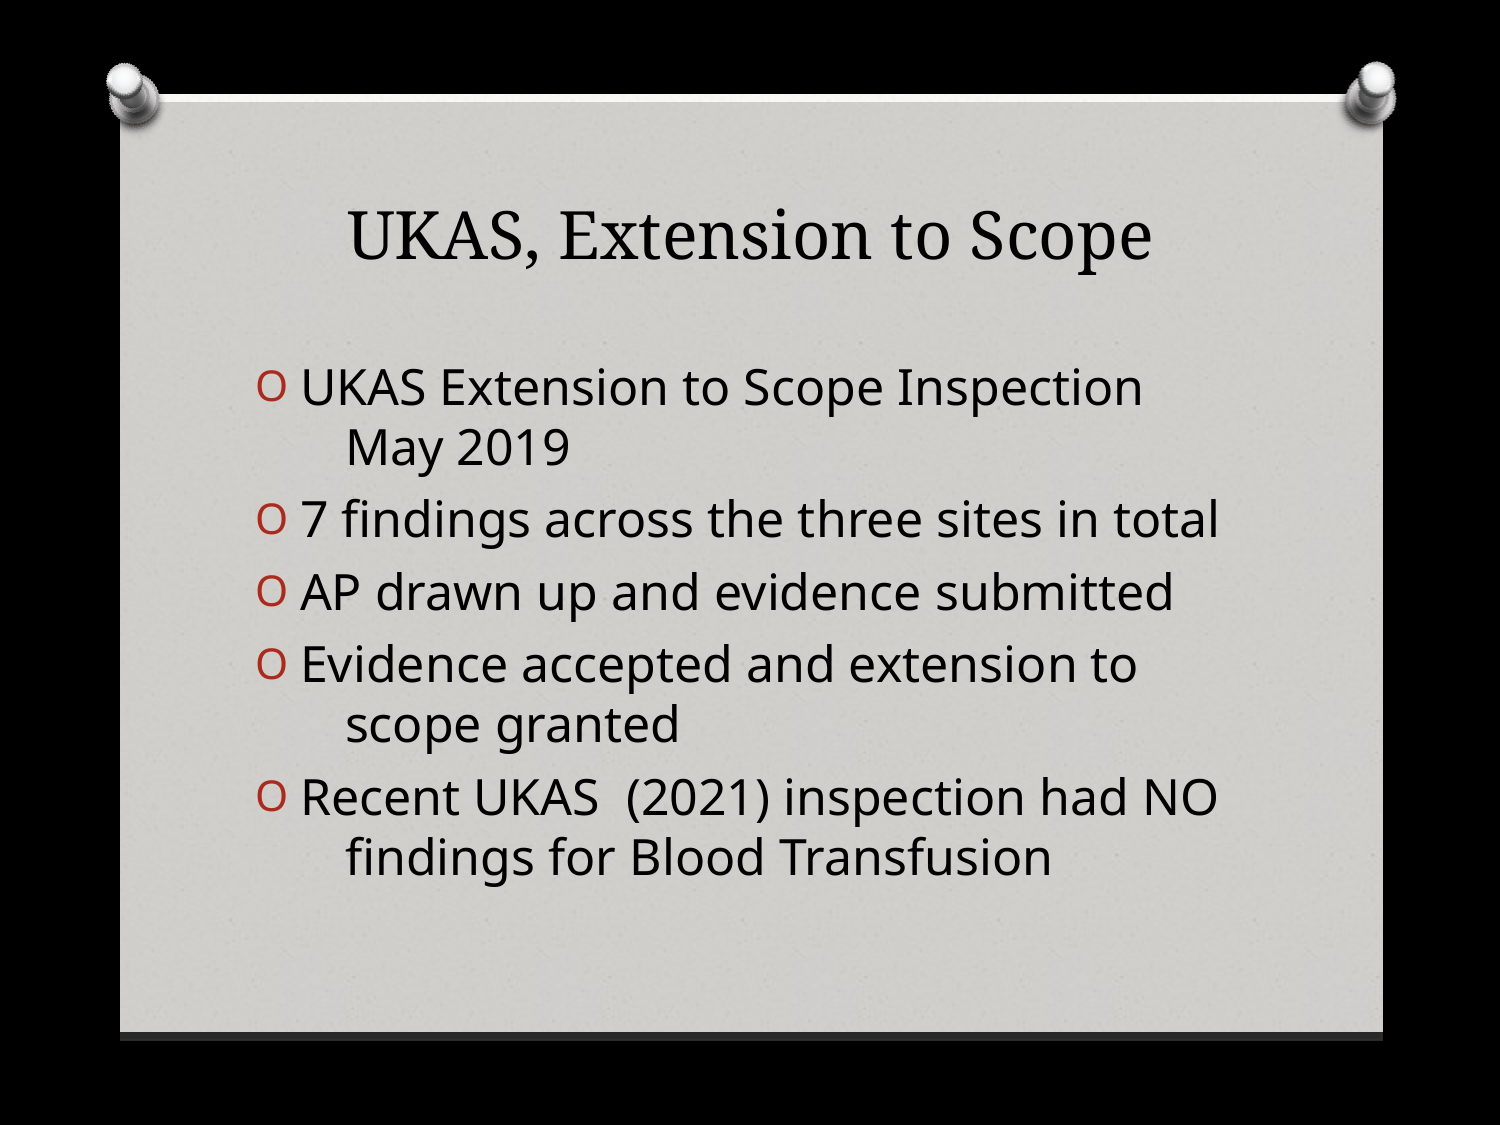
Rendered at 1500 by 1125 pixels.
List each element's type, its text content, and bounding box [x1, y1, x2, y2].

title UKAS, Extension to Scope [179, 134, 1323, 332]
list UKAS Extension to Scope Inspection May 2019 7 findings across the three sites in total AP drawn up and evidence submitted Evidence accepted and extension to scope granted Recent UKAS (2021) inspection had NO findings for Blood Transfusion [240, 347, 1257, 939]
